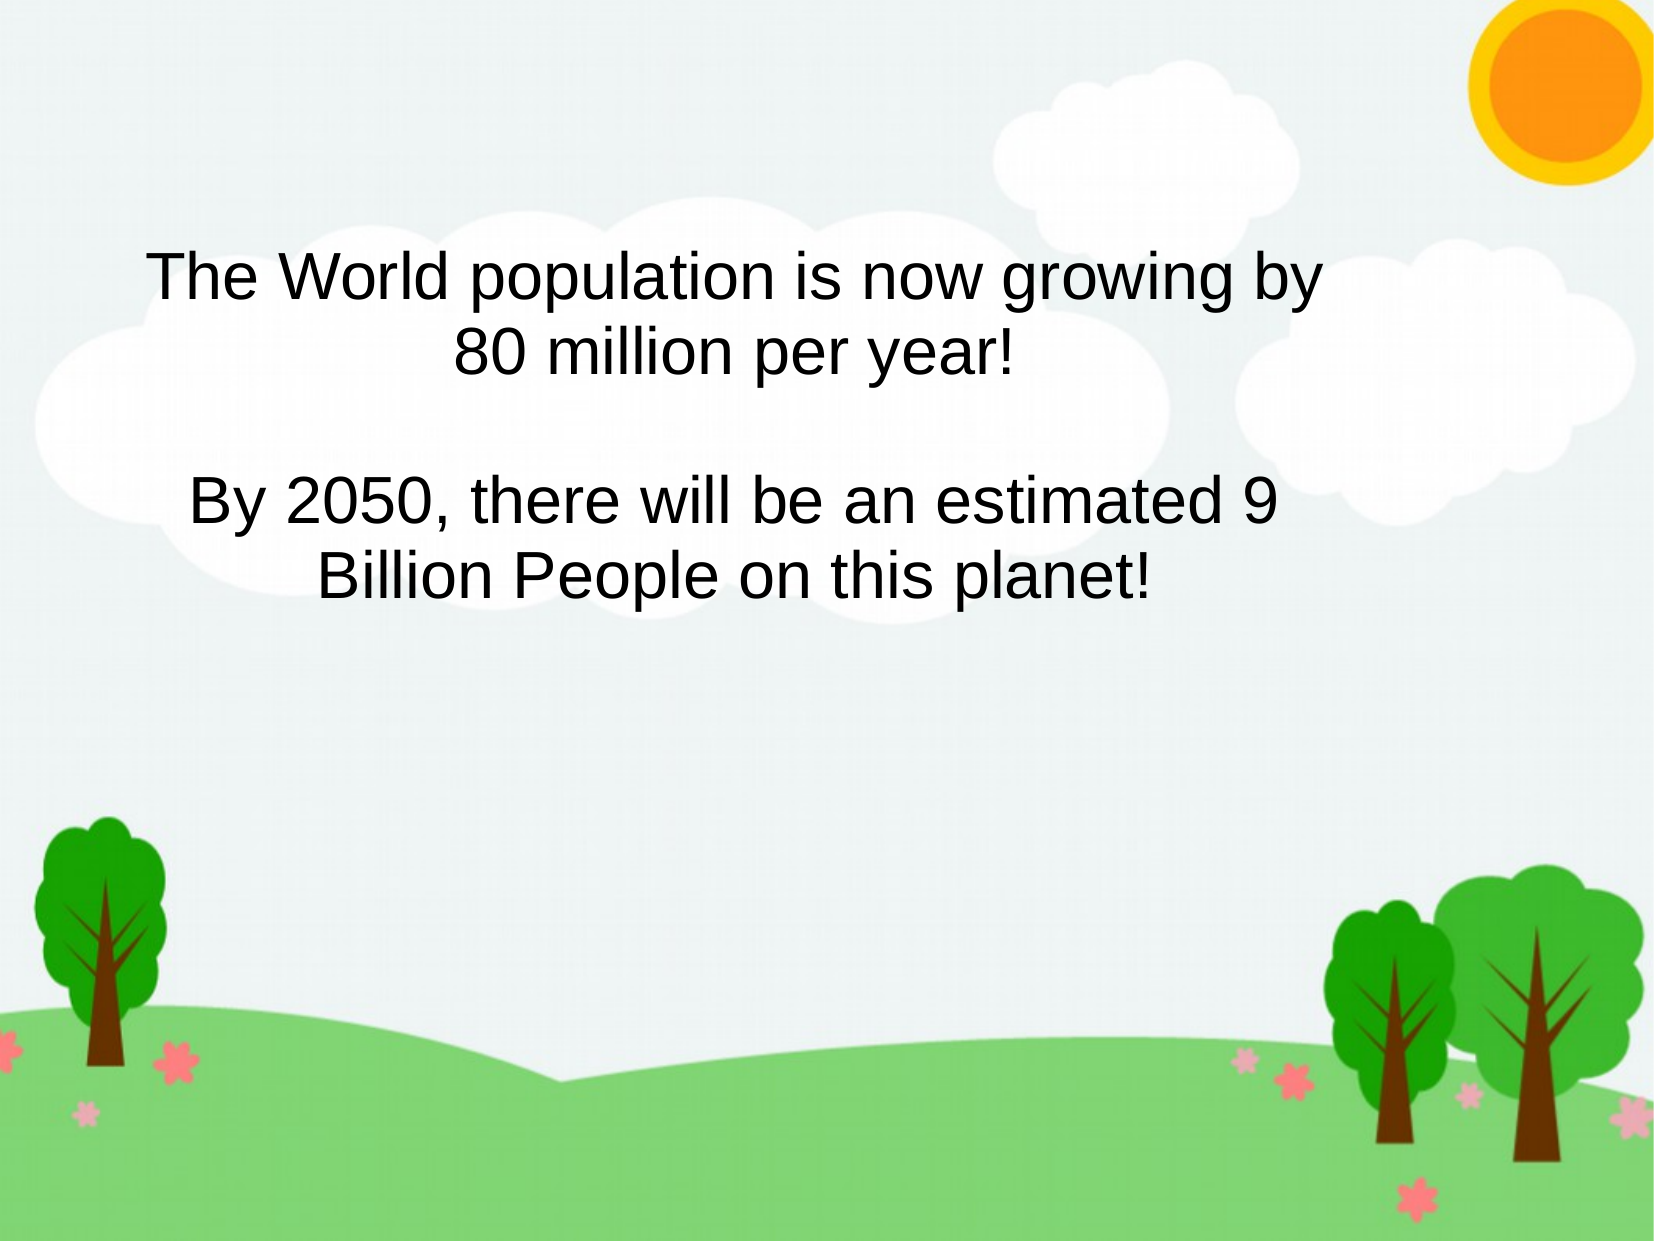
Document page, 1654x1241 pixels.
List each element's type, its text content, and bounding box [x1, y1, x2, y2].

picture [0, 0, 1654, 1241]
subtitle The World population is now growing by 80 million per year! By 2050, there will be an estimated 9 Billion People on this planet! [120, 192, 1351, 661]
